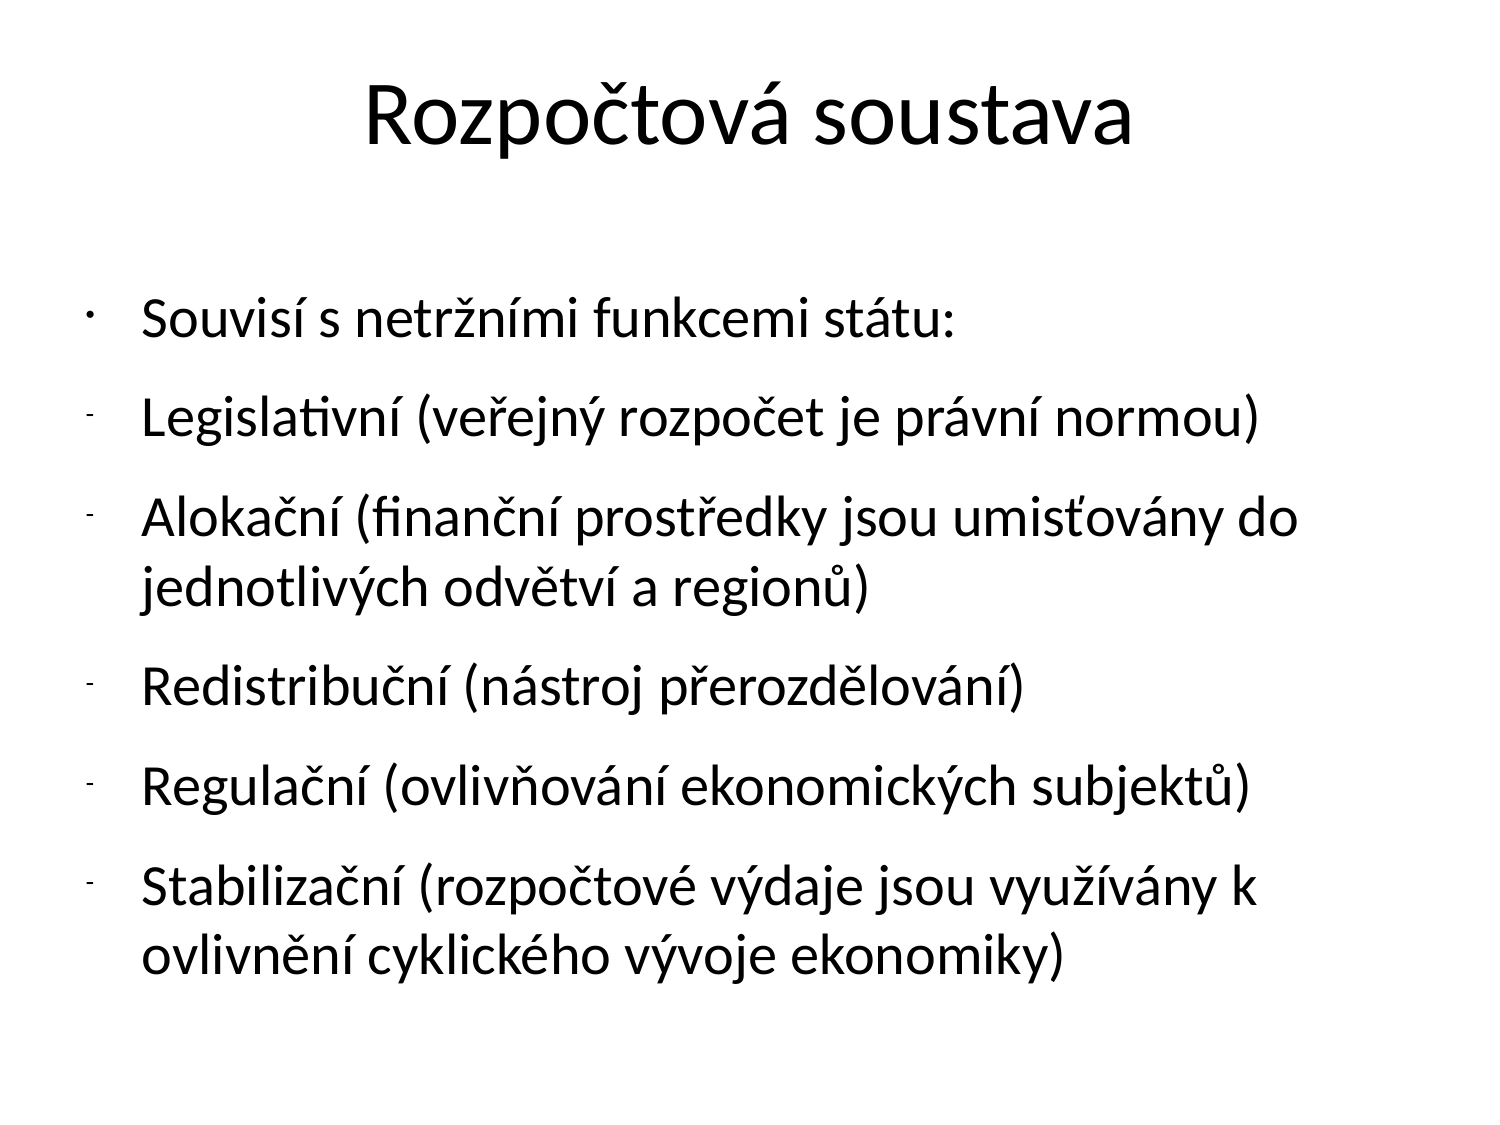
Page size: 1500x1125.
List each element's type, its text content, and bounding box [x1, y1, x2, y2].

title Rozpočtová soustava [75, 45, 1425, 233]
list Souvisí s netržními funkcemi státu: Legislativní (veřejný rozpočet je právní normou) Alokační (finanční prostředky jsou umisťovány do jednotlivých odvětví a regionů) Redistribuční (nástroj přerozdělování) Regulační (ovlivňování ekonomických subjektů) Stabilizační (rozpočtové výdaje jsou využívány k ovlivnění cyklického vývoje ekonomiky) [70, 271, 1421, 1015]
